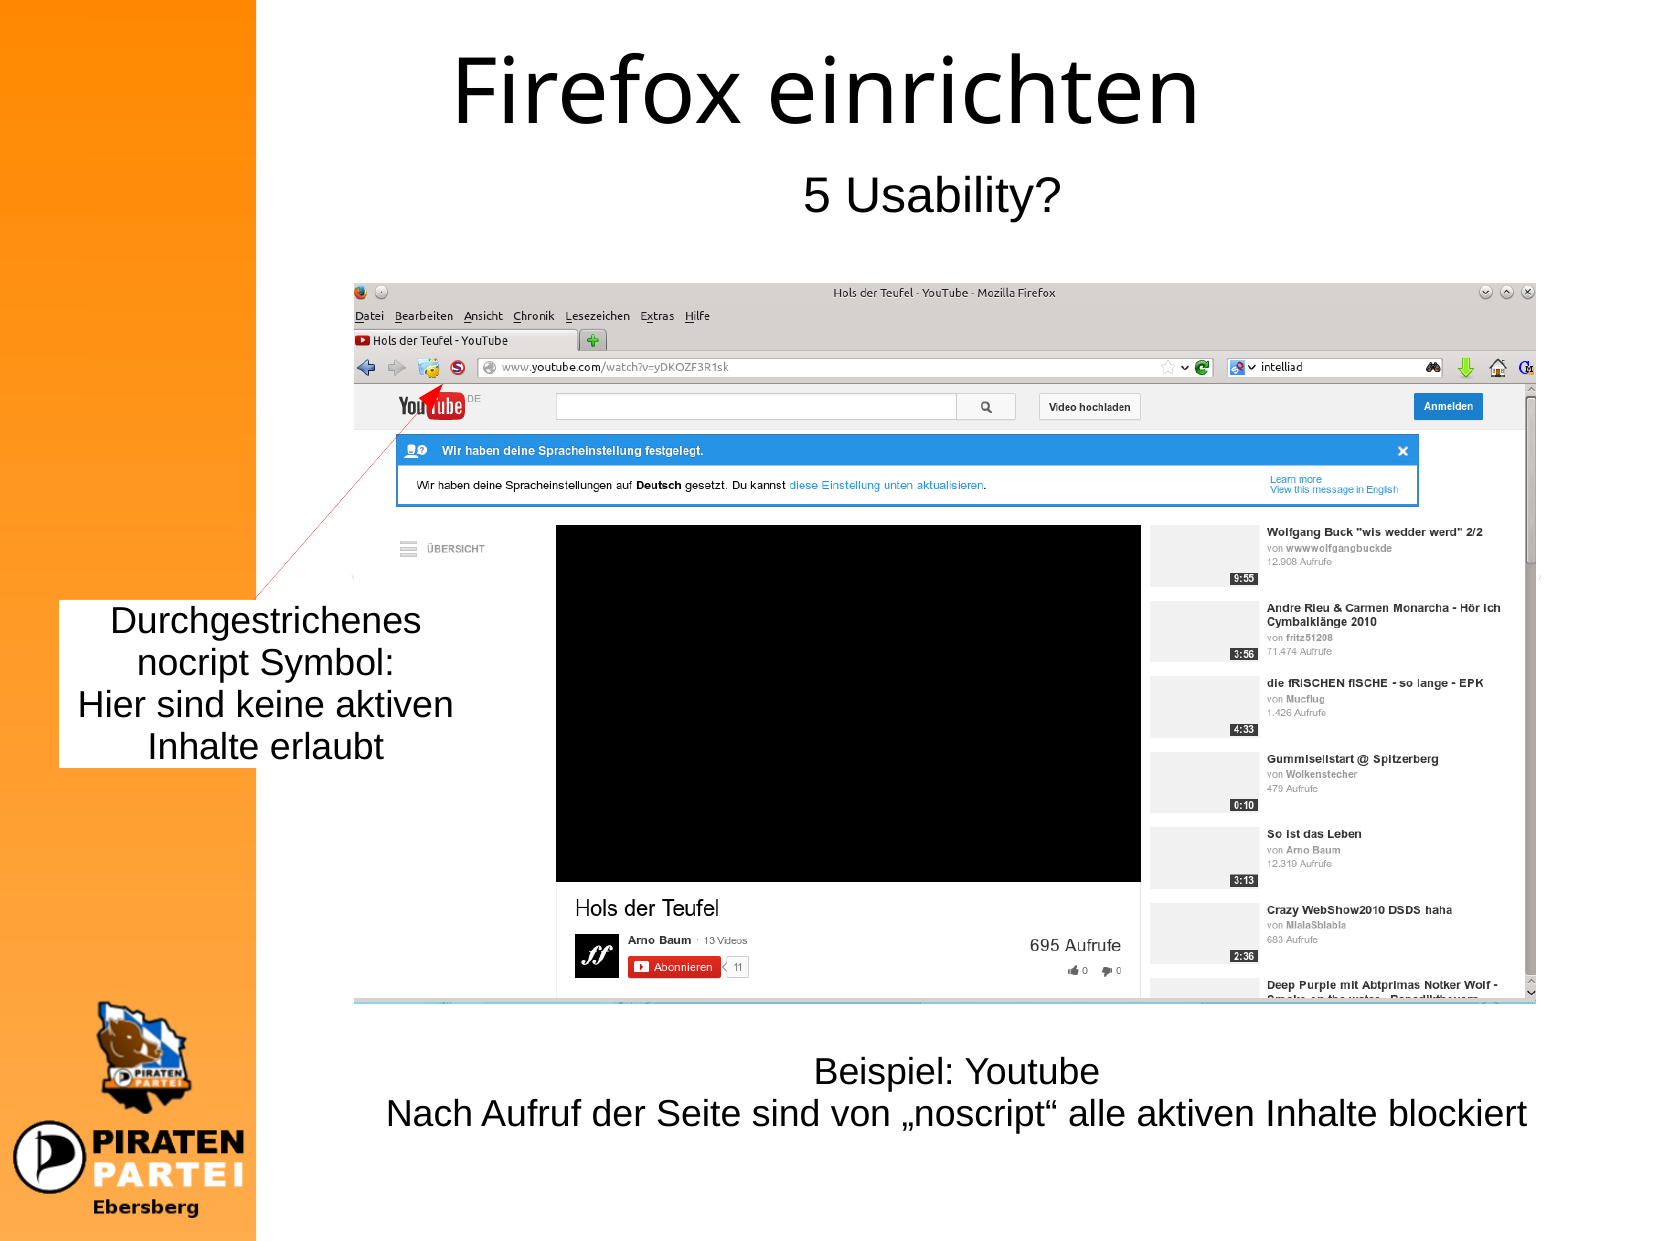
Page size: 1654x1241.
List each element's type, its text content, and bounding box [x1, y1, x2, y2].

subtitle 5 Usability? [295, 135, 1571, 254]
text_box Durchgestrichenes nocript Symbol: Hier sind keine aktiven Inhalte erlaubt [59, 599, 473, 768]
text_box Beispiel: Youtube Nach Aufruf der Seite sind von „noscript“ alle aktiven Inhalte blockiert [319, 1033, 1595, 1152]
title Firefox einrichten [82, 0, 1571, 192]
picture [0, 0, 1654, 1241]
